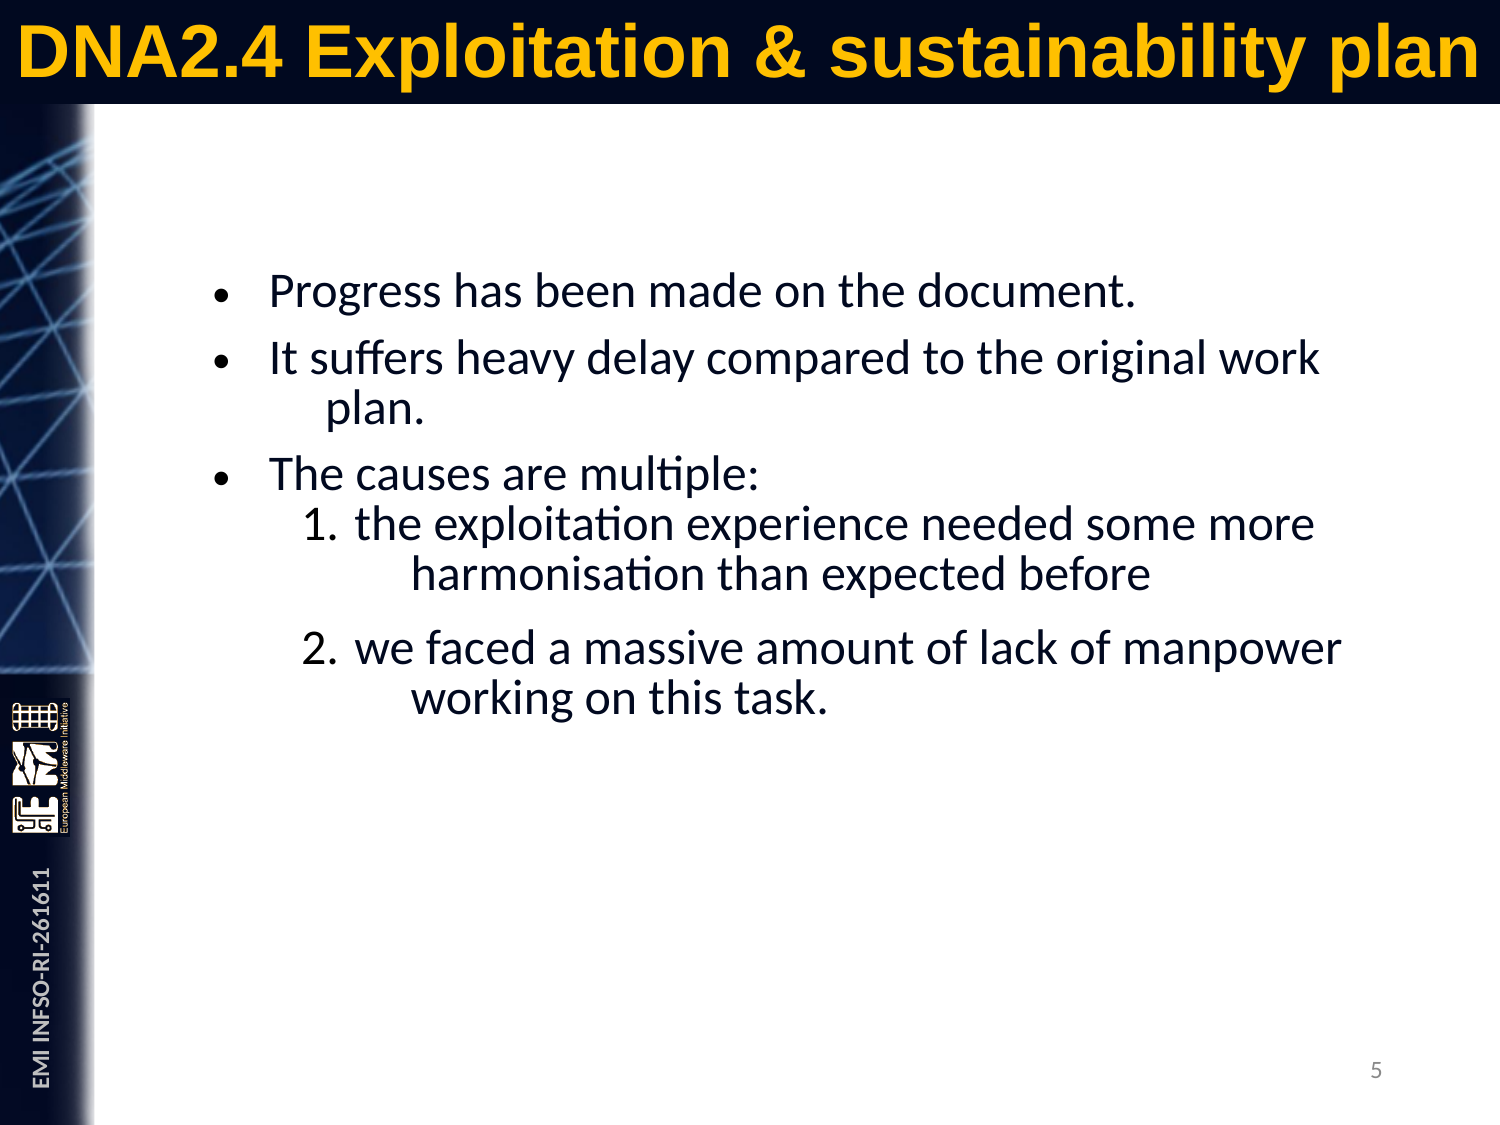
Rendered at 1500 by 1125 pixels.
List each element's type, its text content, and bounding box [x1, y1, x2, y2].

text_box <szám> [1354, 1042, 1424, 1103]
list Progress has been made on the document. It suffers heavy delay compared to the original work plan. The causes are multiple: the exploitation experience needed some more harmonisation than expected before we faced a massive amount of lack of manpower working on this task. [197, 262, 1426, 1005]
title DNA2.4 Exploitation & sustainability plan [0, 0, 1500, 104]
picture [0, 104, 105, 1125]
